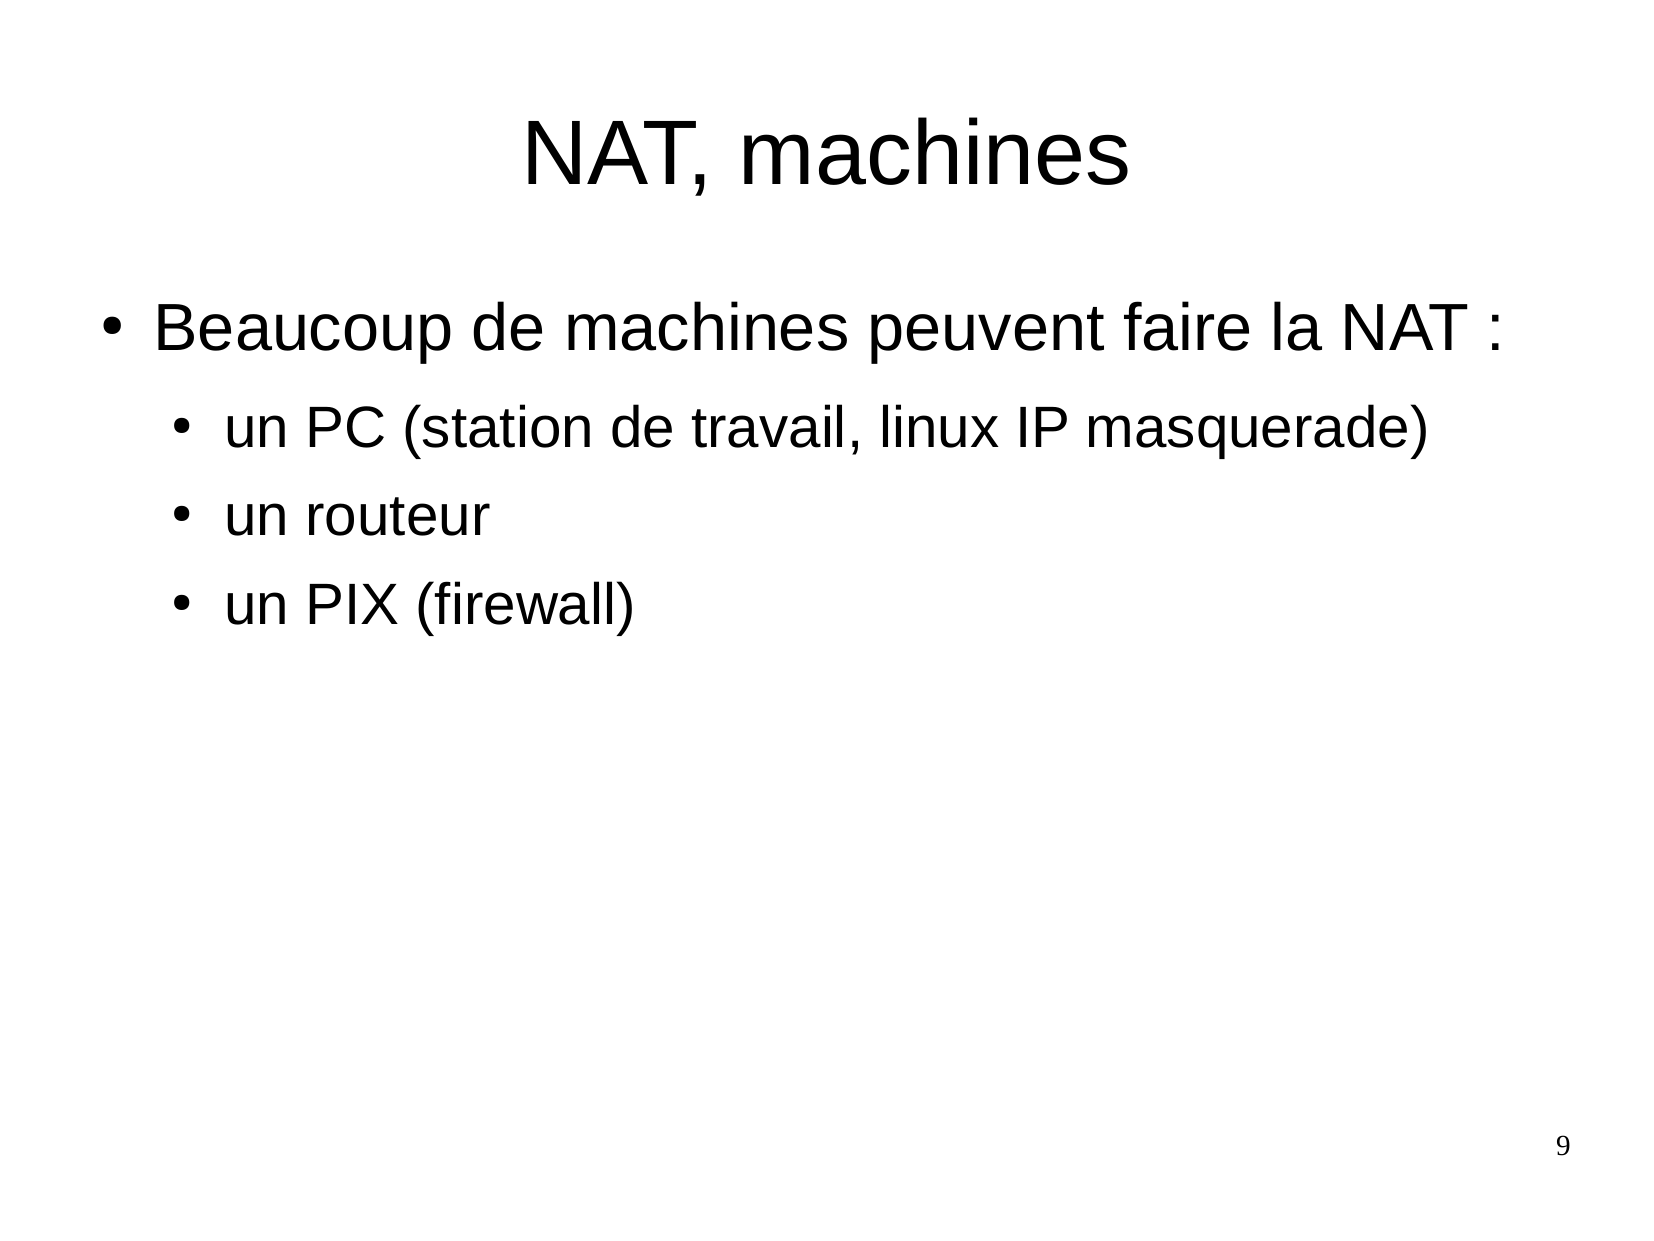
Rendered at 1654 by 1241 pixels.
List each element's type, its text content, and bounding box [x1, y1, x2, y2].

title NAT, machines [82, 49, 1571, 257]
list Beaucoup de machines peuvent faire la NAT : un PC (station de travail, linux IP masquerade) un routeur un PIX (firewall) [82, 290, 1571, 1109]
